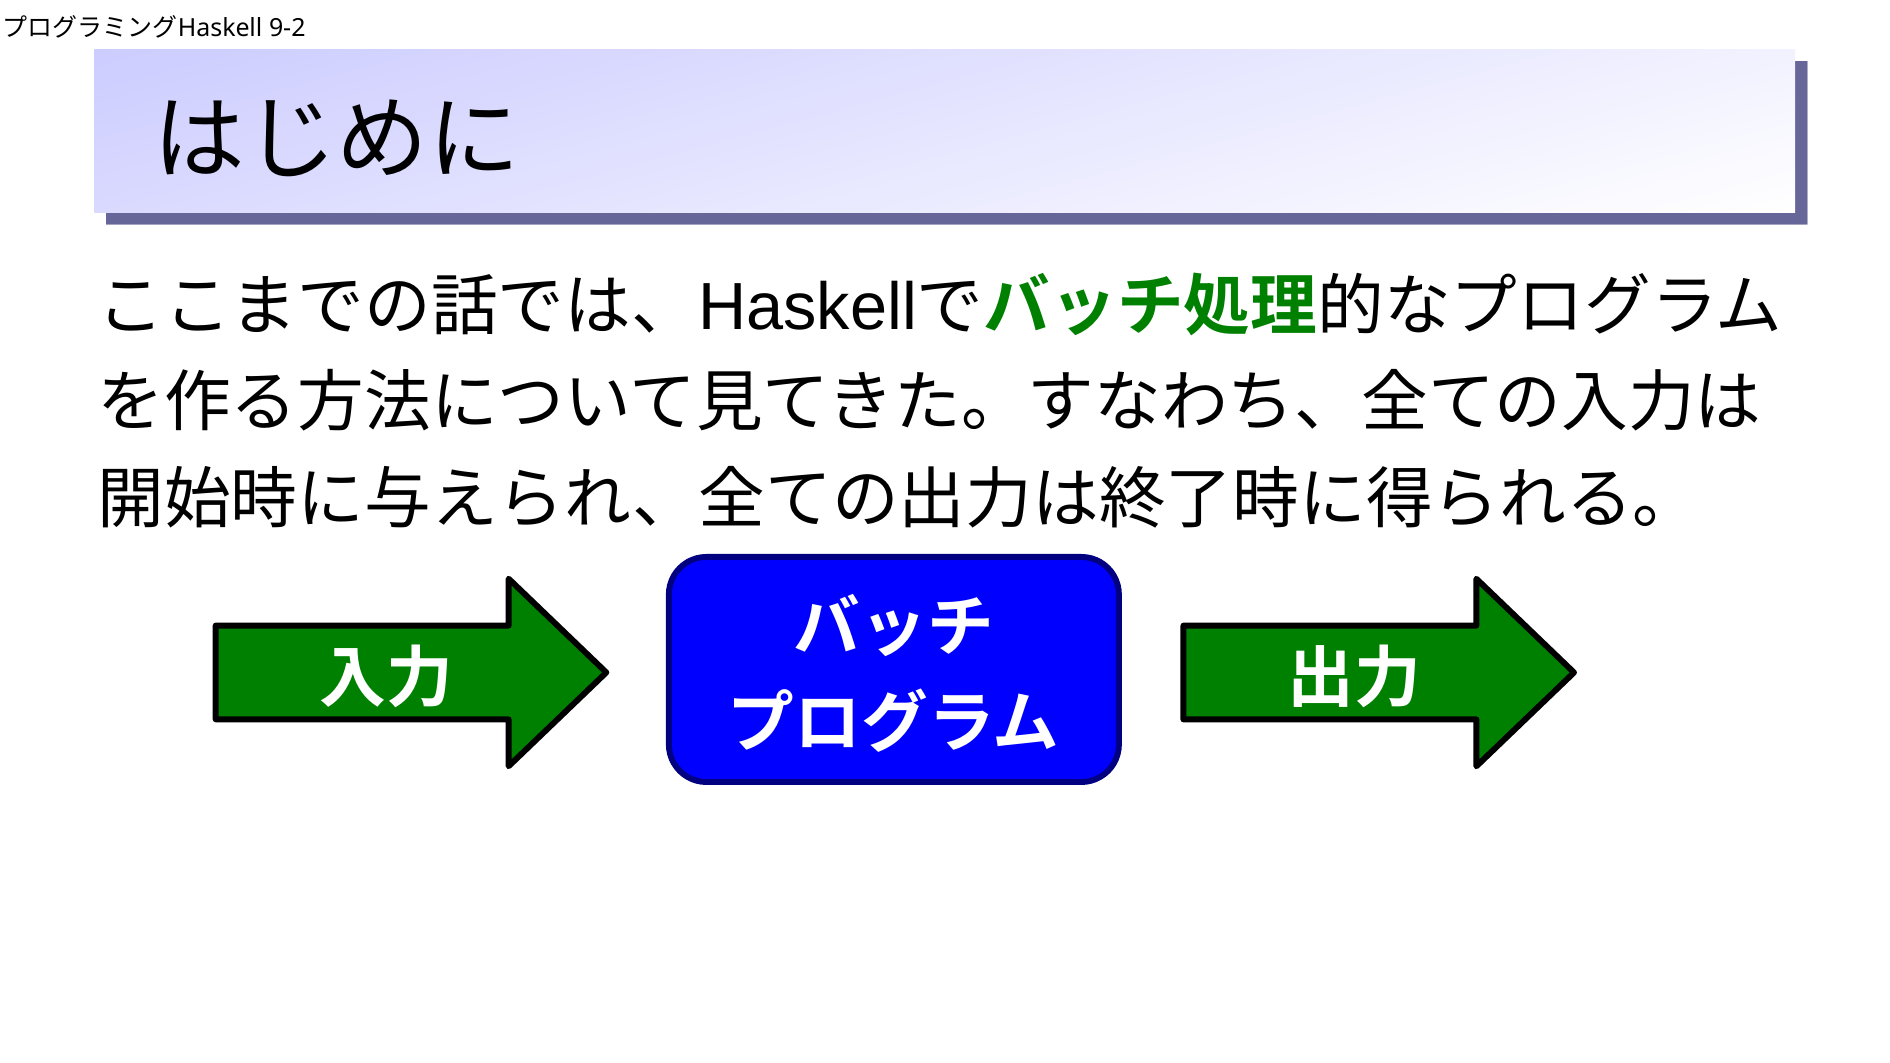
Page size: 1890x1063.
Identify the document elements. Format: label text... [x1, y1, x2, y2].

text_box バッチ プログラム [668, 556, 1119, 783]
text_box 入力 [215, 578, 607, 767]
text_box 出力 [1183, 578, 1575, 767]
list ここまでの話では、Haskellでバッチ処理的なプログラムを作る方法について見てきた。すなわち、全ての入力は開始時に与えられ、全ての出力は終了時に得られる。 [94, 248, 1796, 504]
title はじめに [94, 49, 1796, 213]
